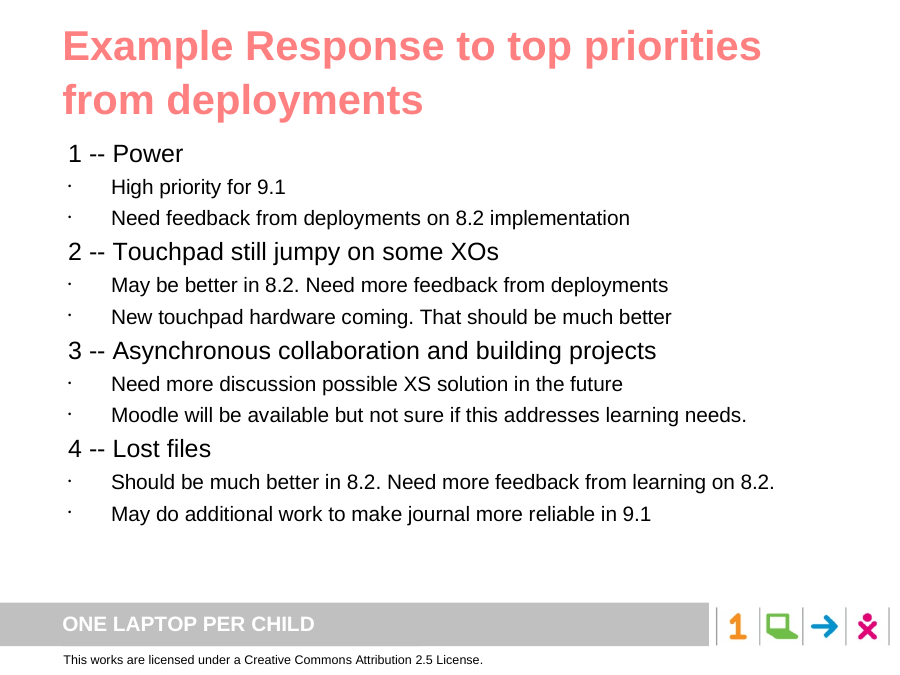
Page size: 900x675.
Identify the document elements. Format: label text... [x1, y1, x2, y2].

text_box 1 -- Power High priority for 9.1 Need feedback from deployments on 8.2 implementation 2 -- Touchpad still jumpy on some XOs May be better in 8.2. Need more feedback from deployments New touchpad hardware coming. That should be much better 3 -- Asynchronous collaboration and building projects Need more discussion possible XS solution in the future Moodle will be available but not sure if this addresses learning needs. 4 -- Lost files Should be much better in 8.2. Need more feedback from learning on 8.2. May do additional work to make journal more reliable in 9.1 [62, 137, 850, 561]
text_box Example Response to top priorities from deployments [62, 14, 843, 123]
picture [709, 598, 898, 655]
